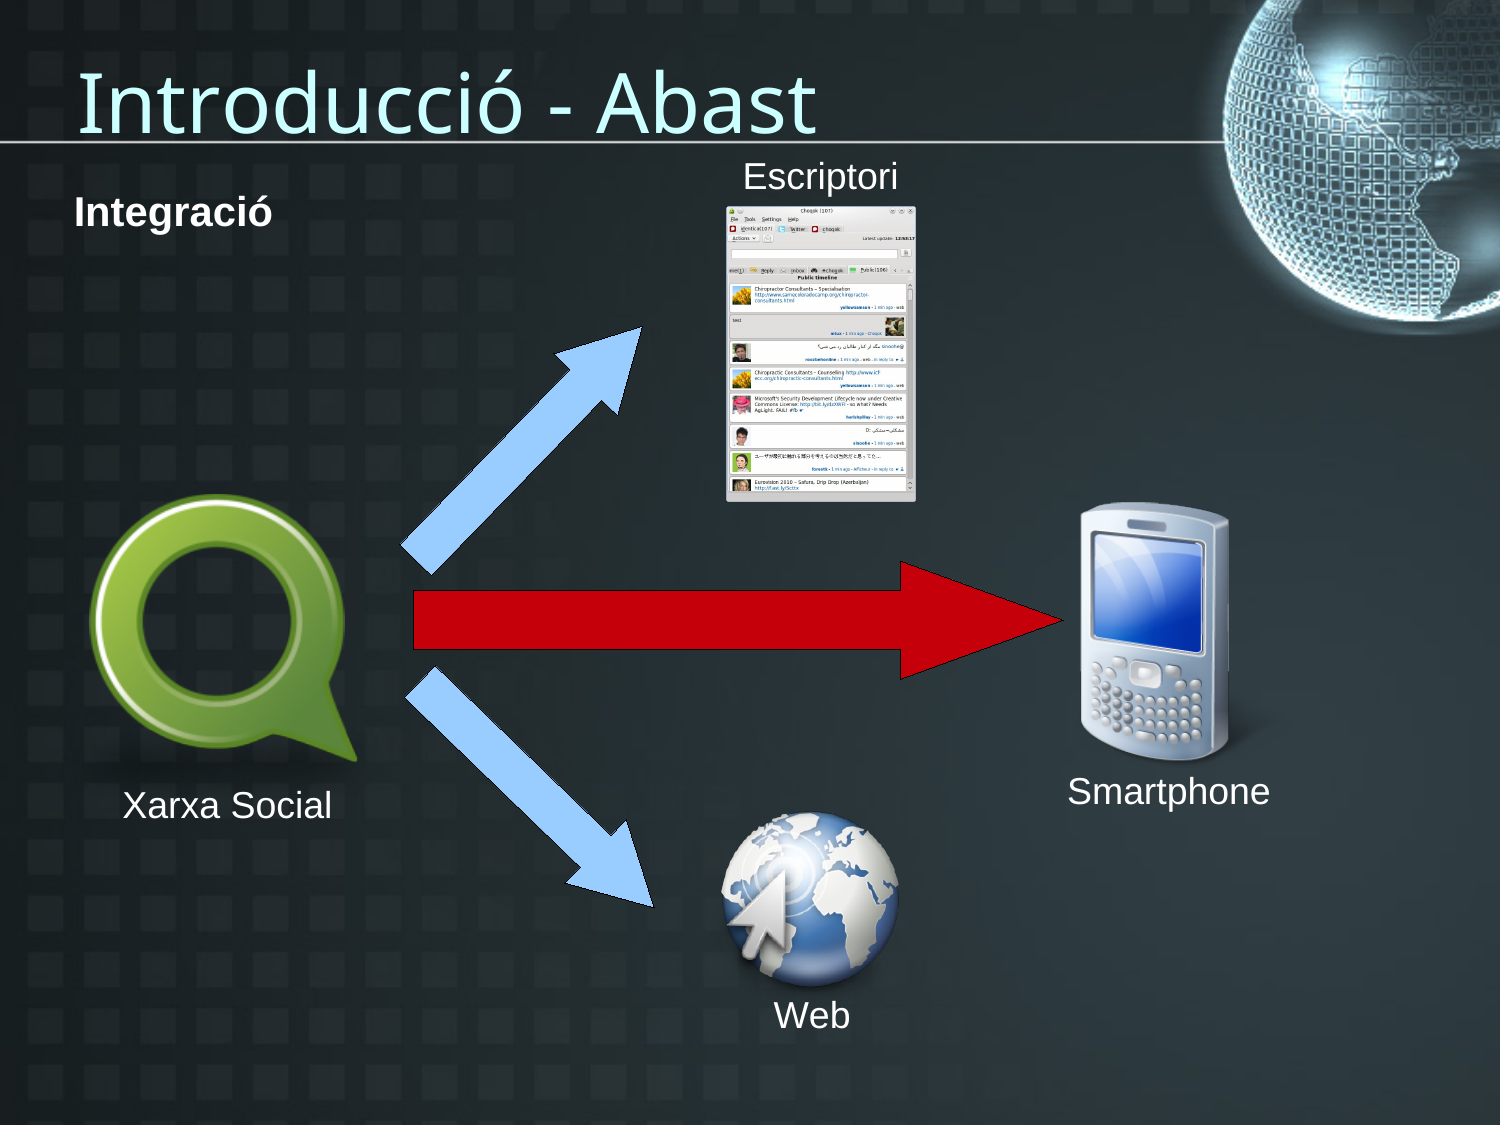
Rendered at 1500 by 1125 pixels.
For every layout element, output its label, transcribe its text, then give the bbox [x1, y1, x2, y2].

picture [0, 0, 1500, 1125]
title Introducció - Abast [62, 24, 1213, 176]
text_box Integració [59, 177, 621, 243]
text_box [404, 665, 655, 908]
text_box [413, 561, 1064, 680]
text_box [399, 326, 643, 576]
